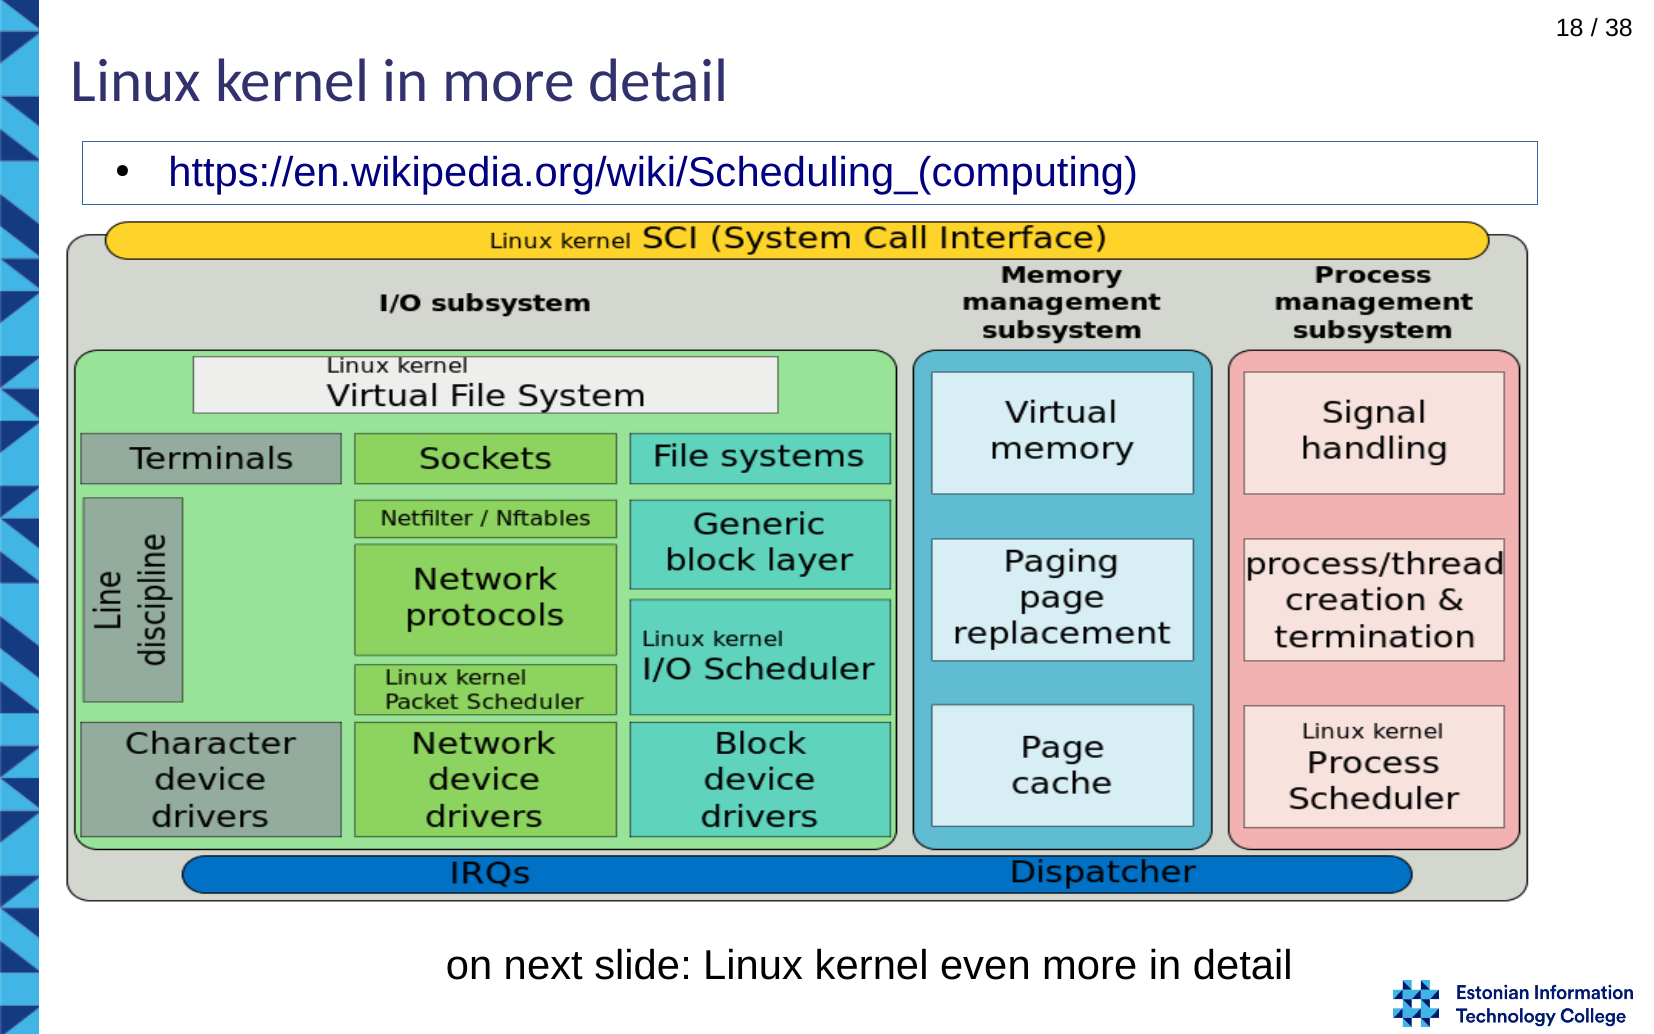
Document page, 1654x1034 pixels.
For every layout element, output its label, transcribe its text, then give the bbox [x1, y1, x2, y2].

title Linux kernel in more detail [70, 41, 1630, 130]
picture [1393, 980, 1633, 1027]
text_box on next slide: Linux kernel even more in detail [431, 934, 1465, 996]
picture [59, 215, 1536, 908]
text_box https://en.wikipedia.org/wiki/Scheduling_(computing) [82, 141, 1538, 205]
